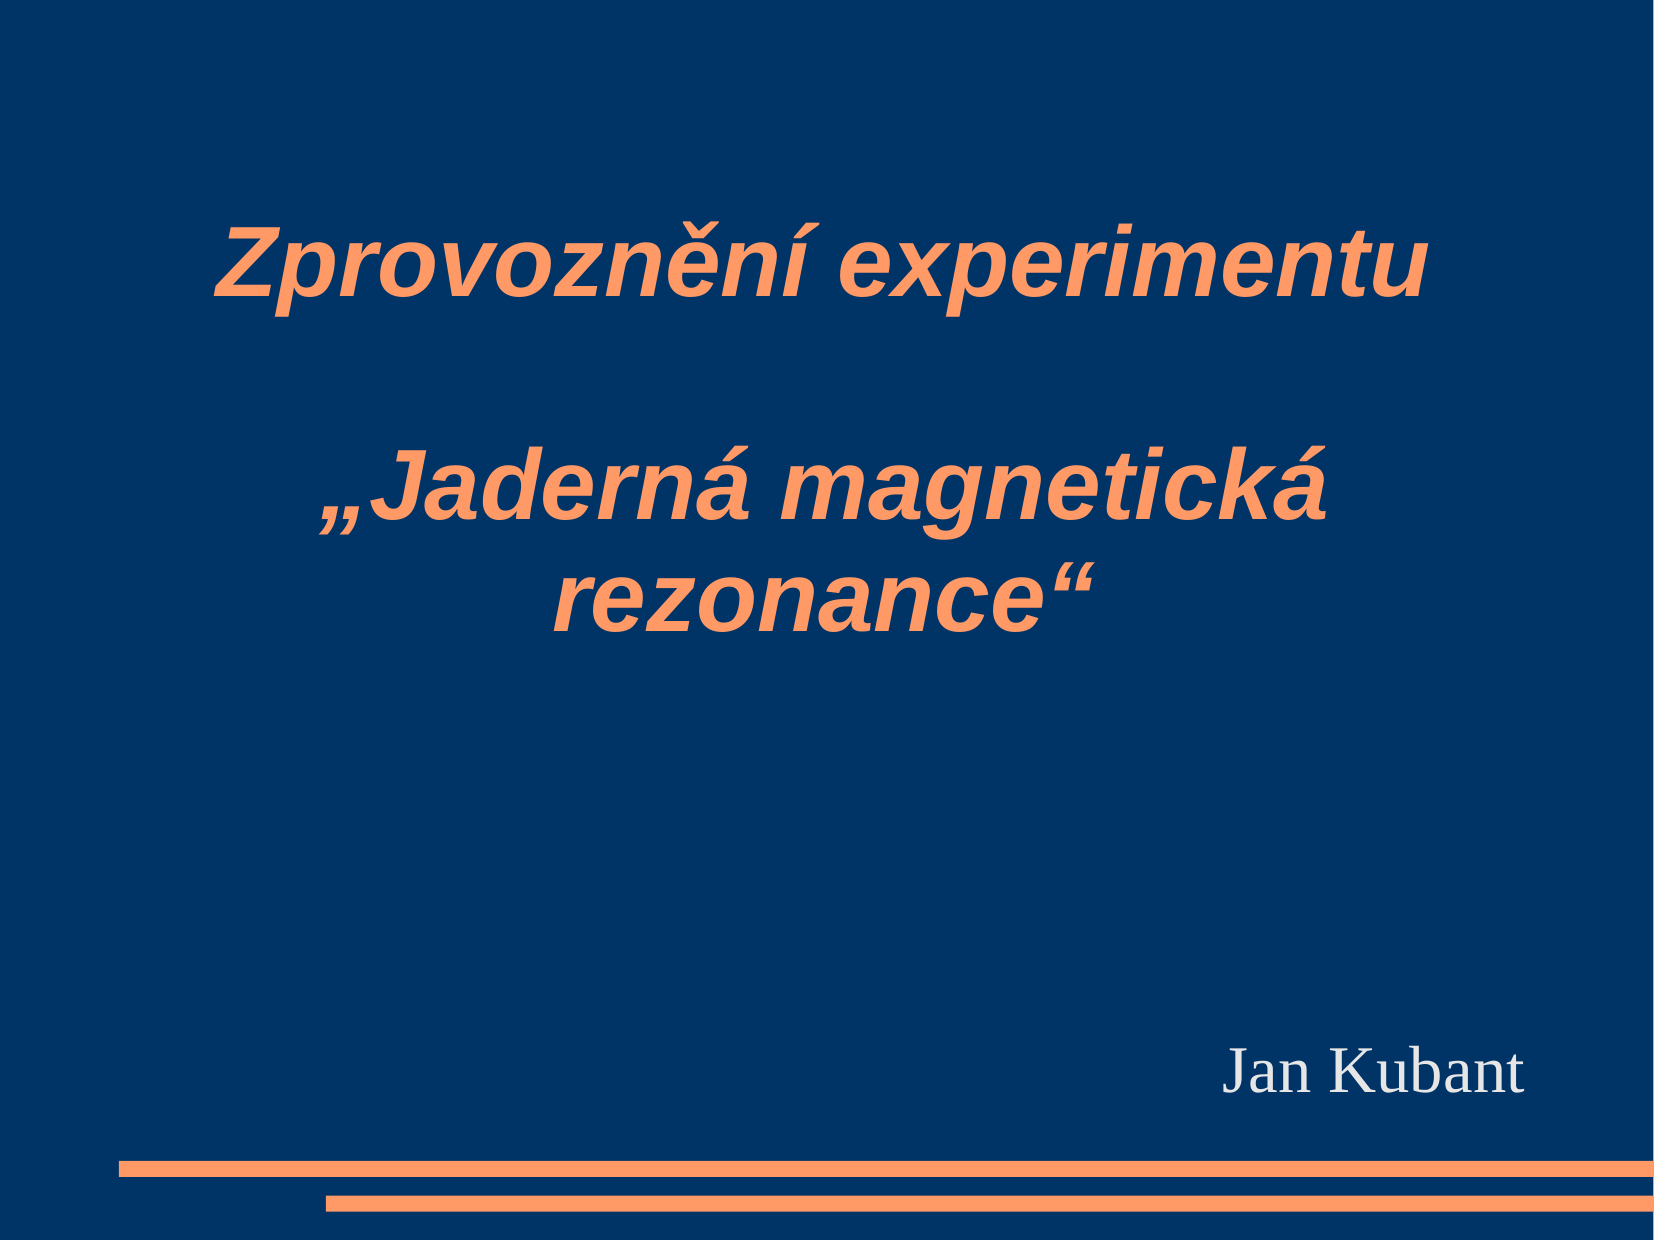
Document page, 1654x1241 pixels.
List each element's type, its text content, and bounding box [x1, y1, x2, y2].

title Zprovoznění experimentu „Jaderná magnetická rezonance“ [118, 205, 1531, 653]
list Jan Kubant [1151, 1033, 1561, 1118]
